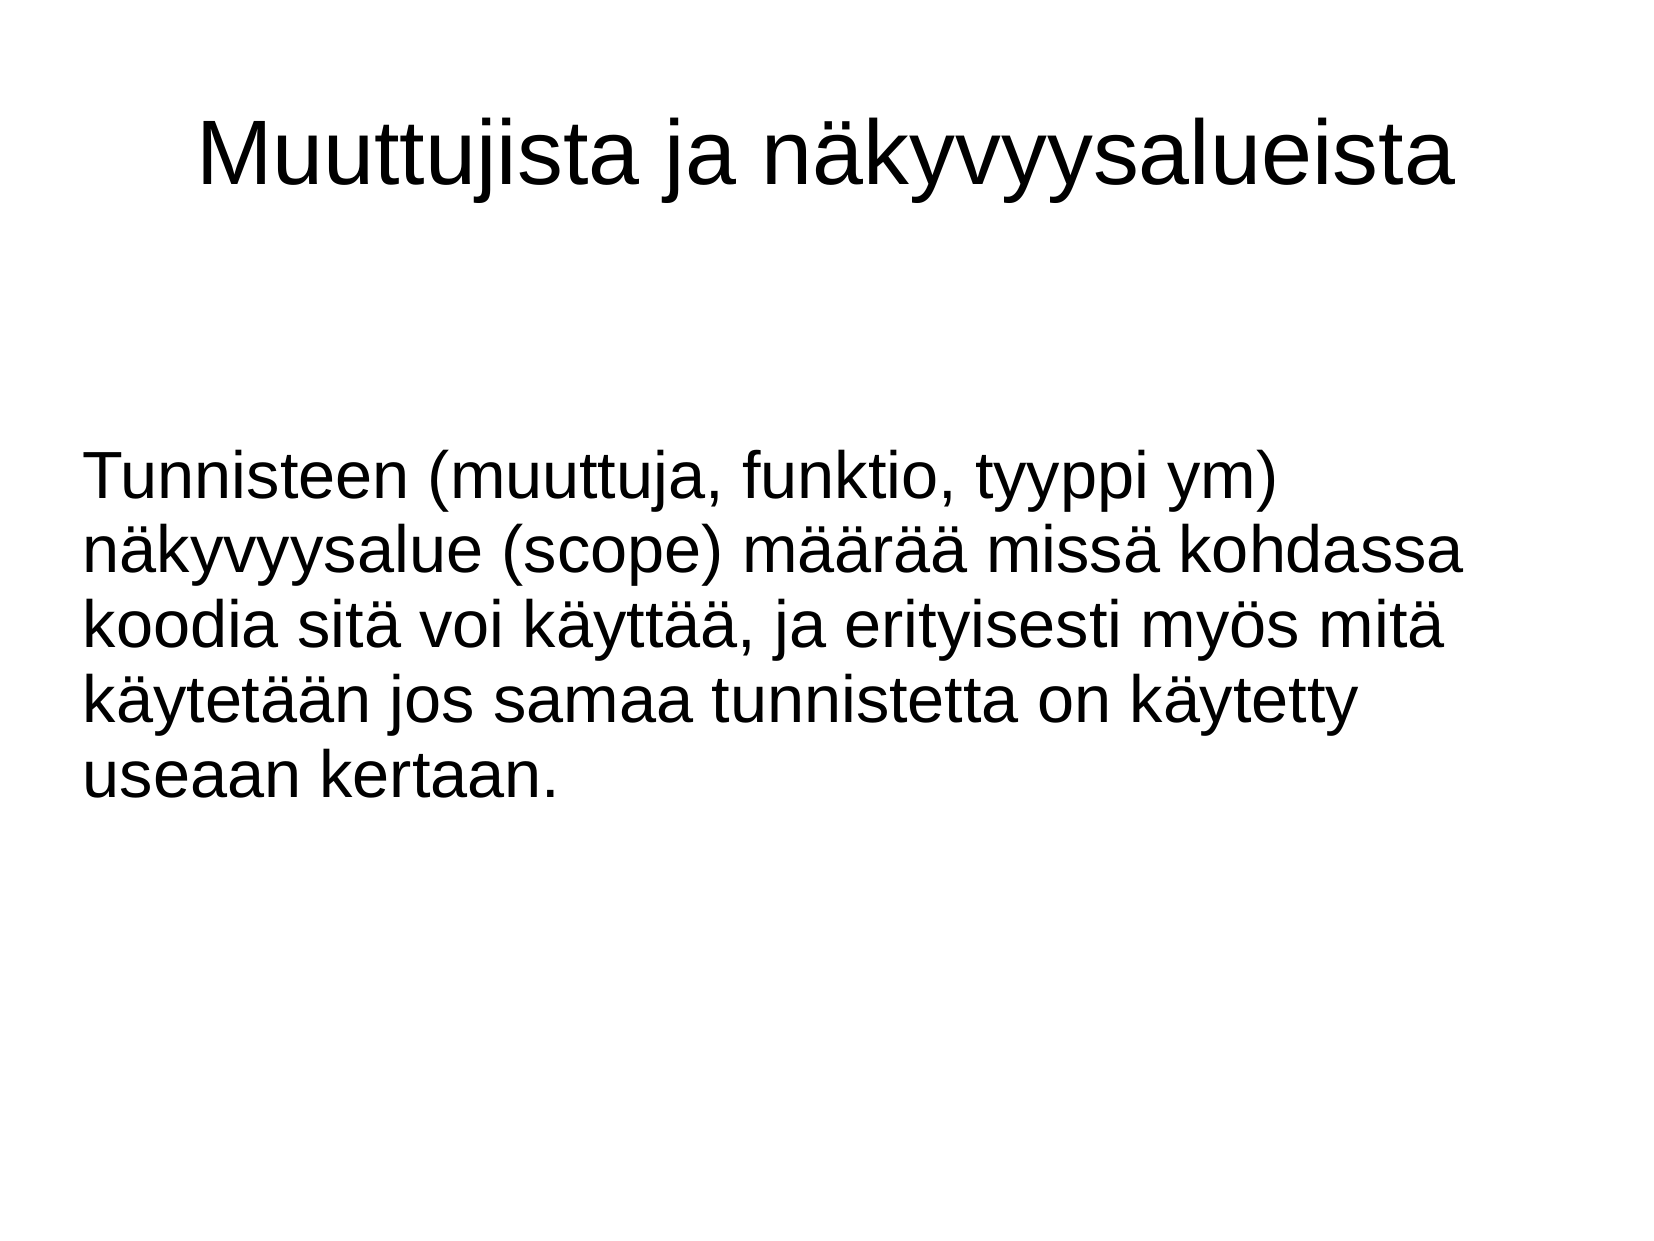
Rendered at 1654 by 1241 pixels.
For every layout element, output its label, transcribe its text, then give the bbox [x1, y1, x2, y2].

title Muuttujista ja näkyvyysalueista [82, 56, 1571, 250]
subtitle Tunnisteen (muuttuja, funktio, tyyppi ym) näkyvyysalue (scope) määrää missä kohdassa koodia sitä voi käyttää, ja erityisesti myös mitä käytetään jos samaa tunnistetta on käytetty useaan kertaan. [82, 297, 1571, 1102]
